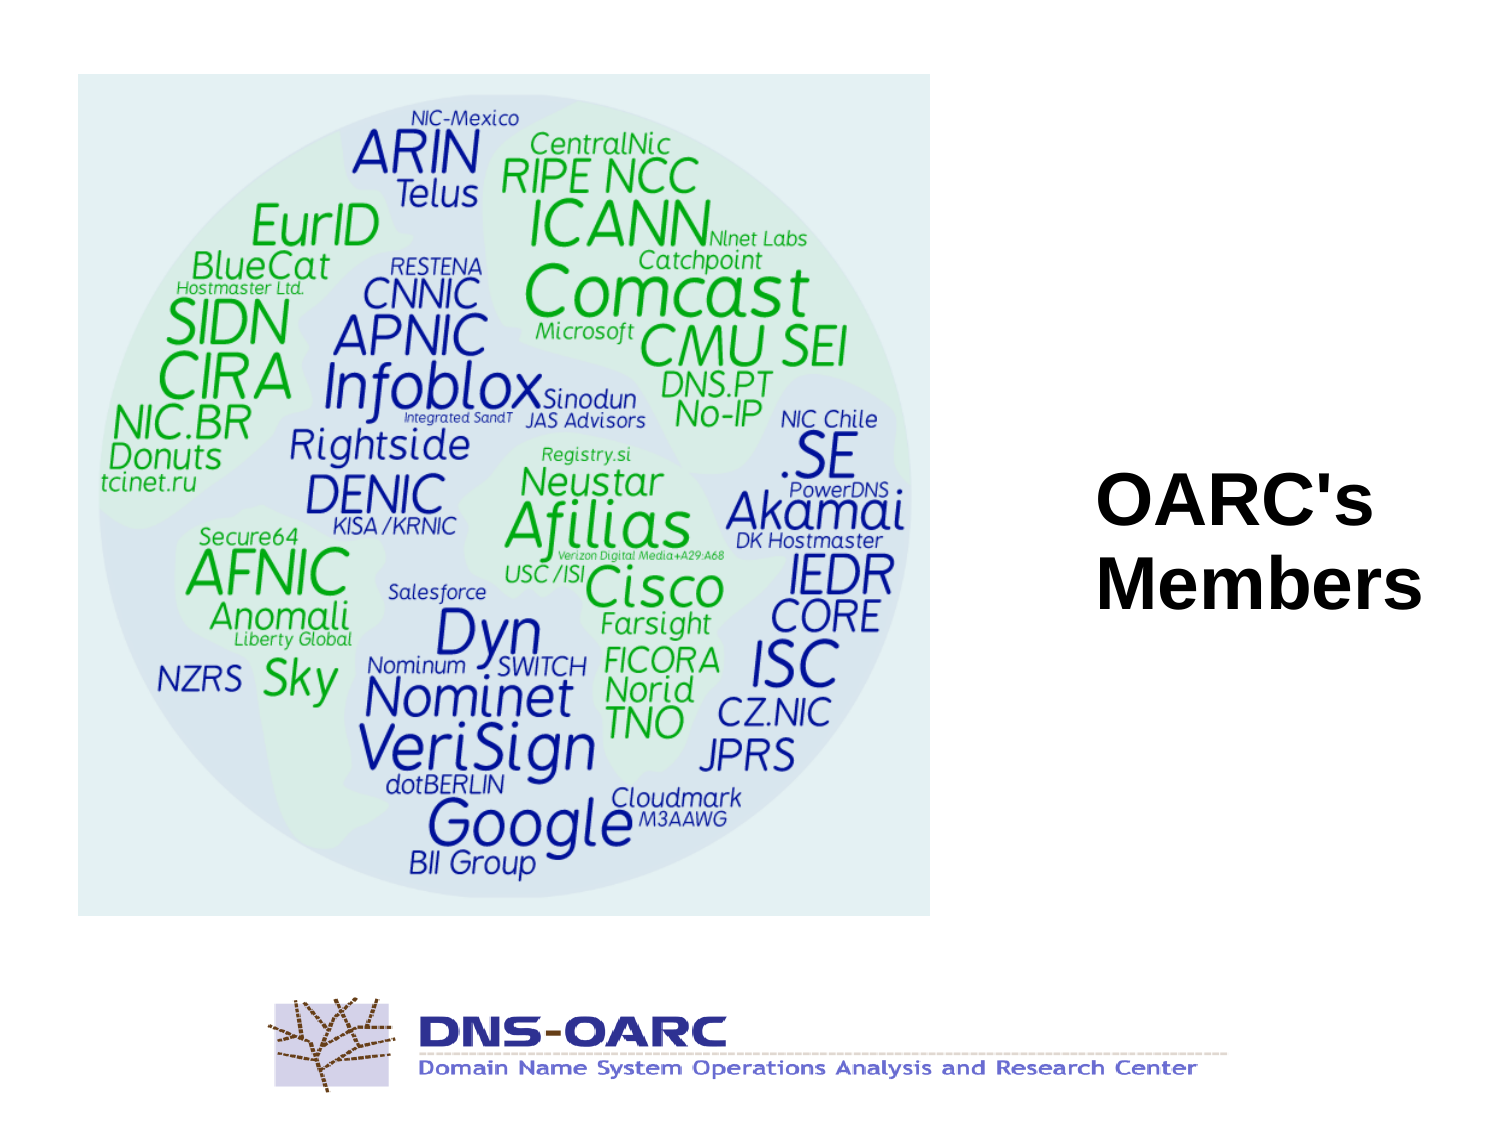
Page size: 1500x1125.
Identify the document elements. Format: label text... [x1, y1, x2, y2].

list OARC's Members [1095, 457, 1426, 668]
picture [214, 991, 1259, 1099]
picture [78, 74, 931, 916]
